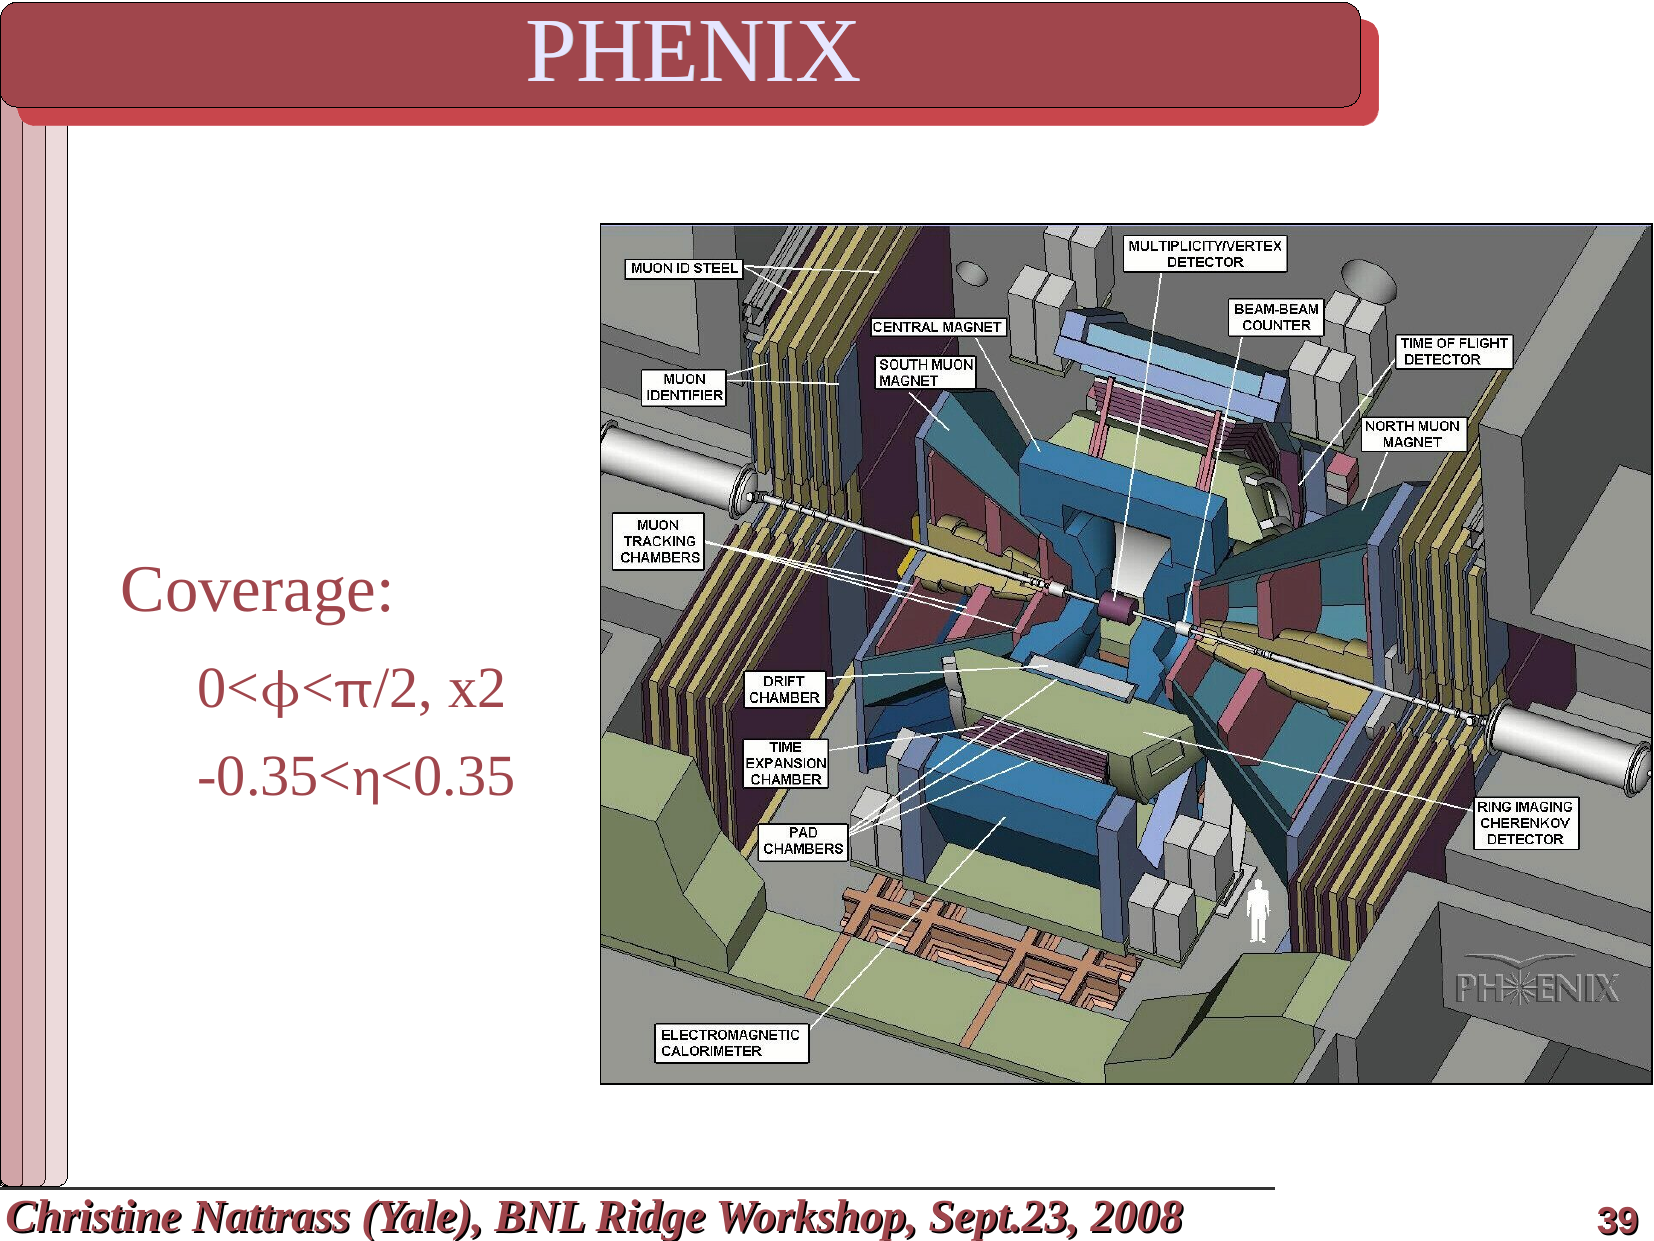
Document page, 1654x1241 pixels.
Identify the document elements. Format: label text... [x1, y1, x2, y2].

title PHENIX [0, 0, 1388, 107]
picture [601, 225, 1652, 1084]
list Coverage: 0<</2, x2 -0.35<<0.35 [102, 551, 638, 849]
